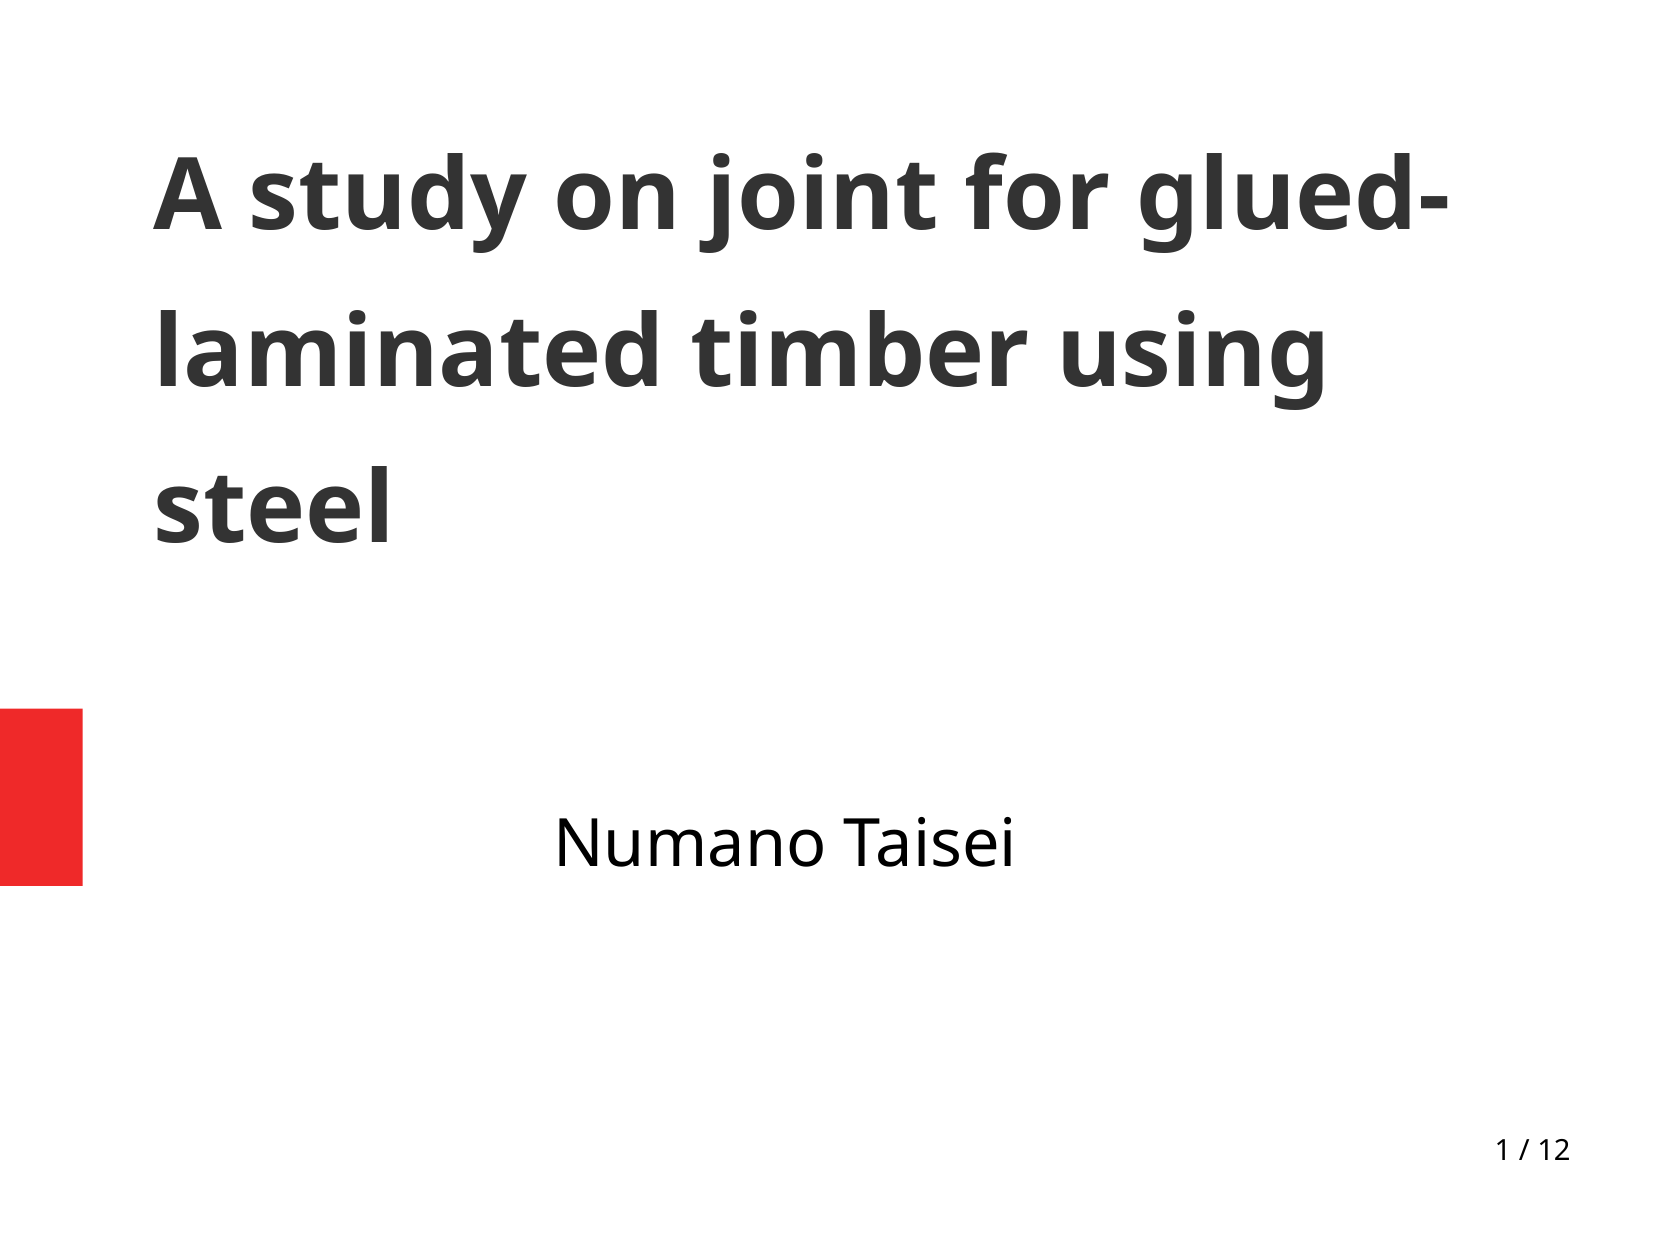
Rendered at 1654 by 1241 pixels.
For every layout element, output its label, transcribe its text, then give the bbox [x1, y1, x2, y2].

title A study on joint for glued- laminated timber using steel [153, 136, 1560, 538]
subtitle Numano Taisei [82, 760, 1489, 922]
